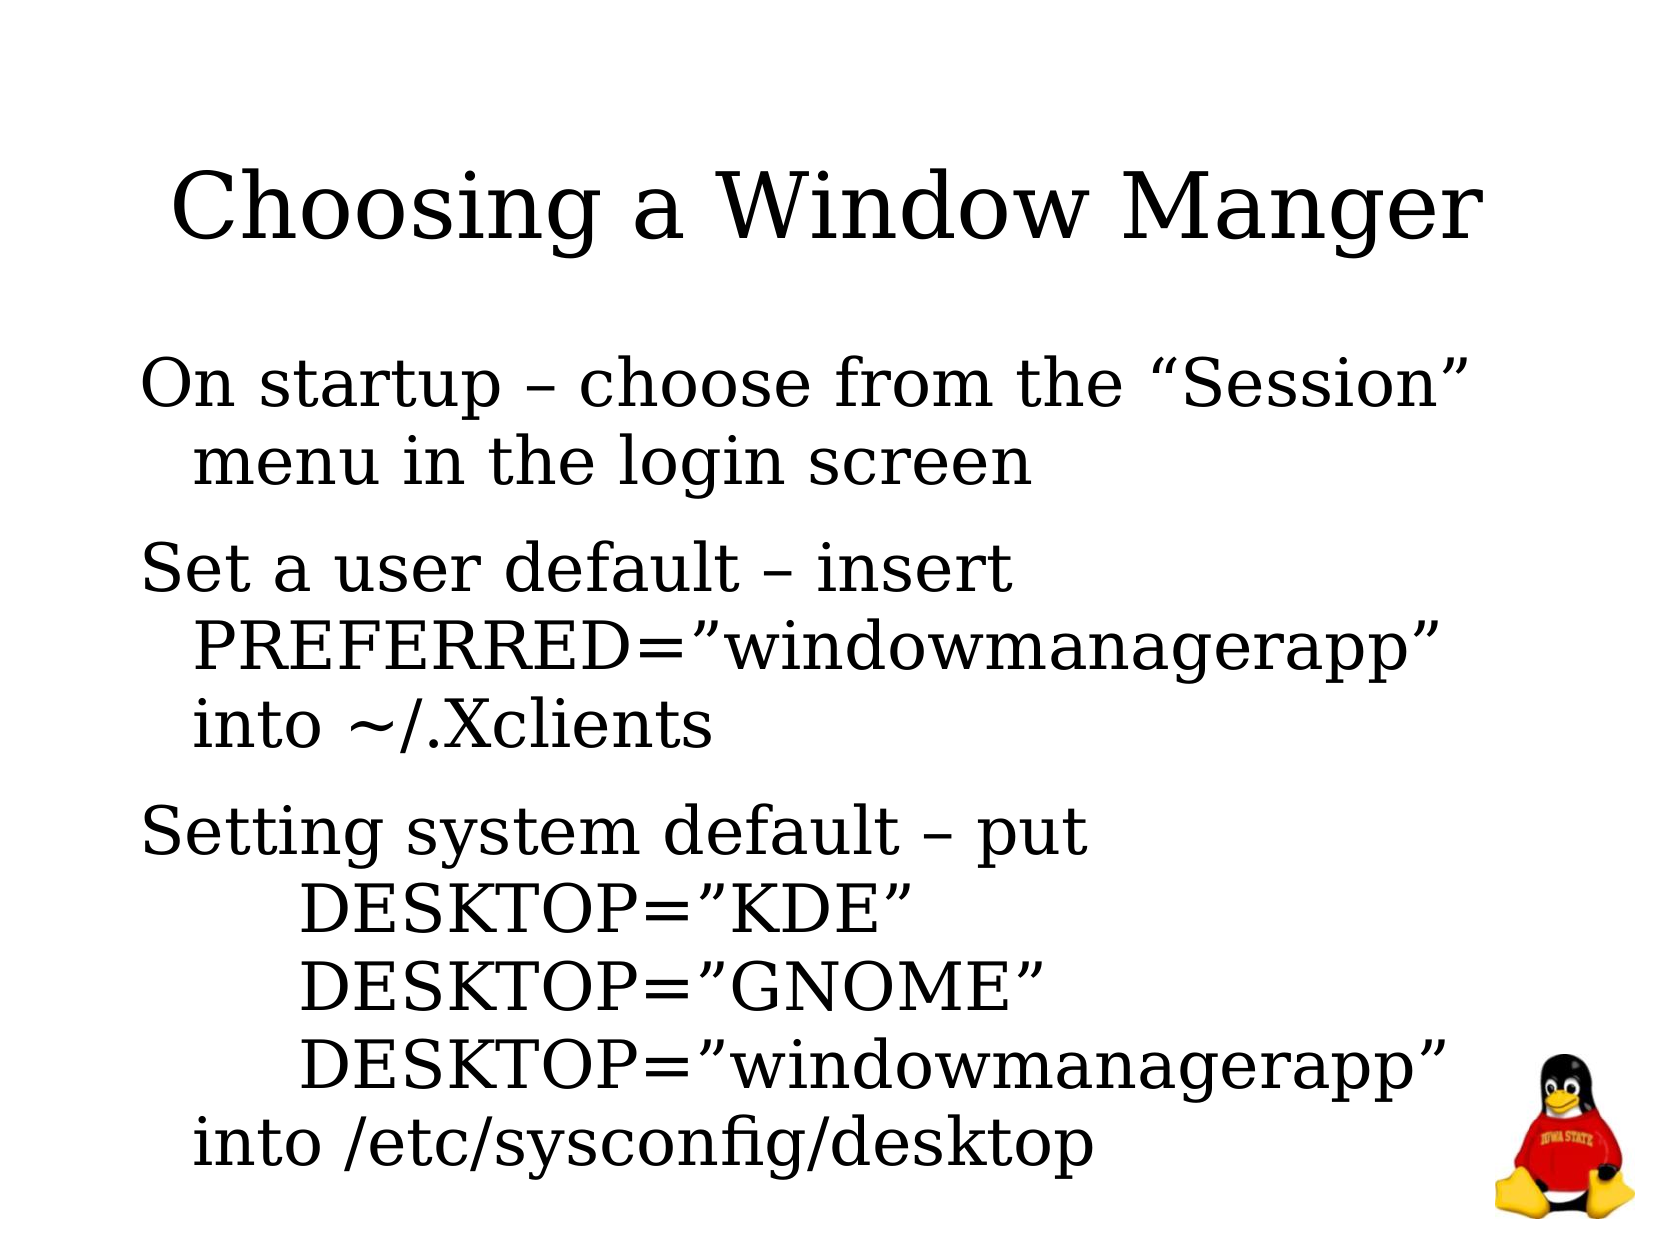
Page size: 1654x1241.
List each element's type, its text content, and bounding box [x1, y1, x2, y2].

picture [1495, 1054, 1635, 1219]
title Choosing a Window Manger [121, 102, 1534, 311]
list On startup – choose from the “Session” menu in the login screen Set a user default – insert PREFERRED=”windowmanagerapp” into ~/.Xclients Setting system default – put DESKTOP=”KDE” DESKTOP=”GNOME” DESKTOP=”windowmanagerapp” into /etc/sysconfig/desktop [121, 344, 1534, 1182]
